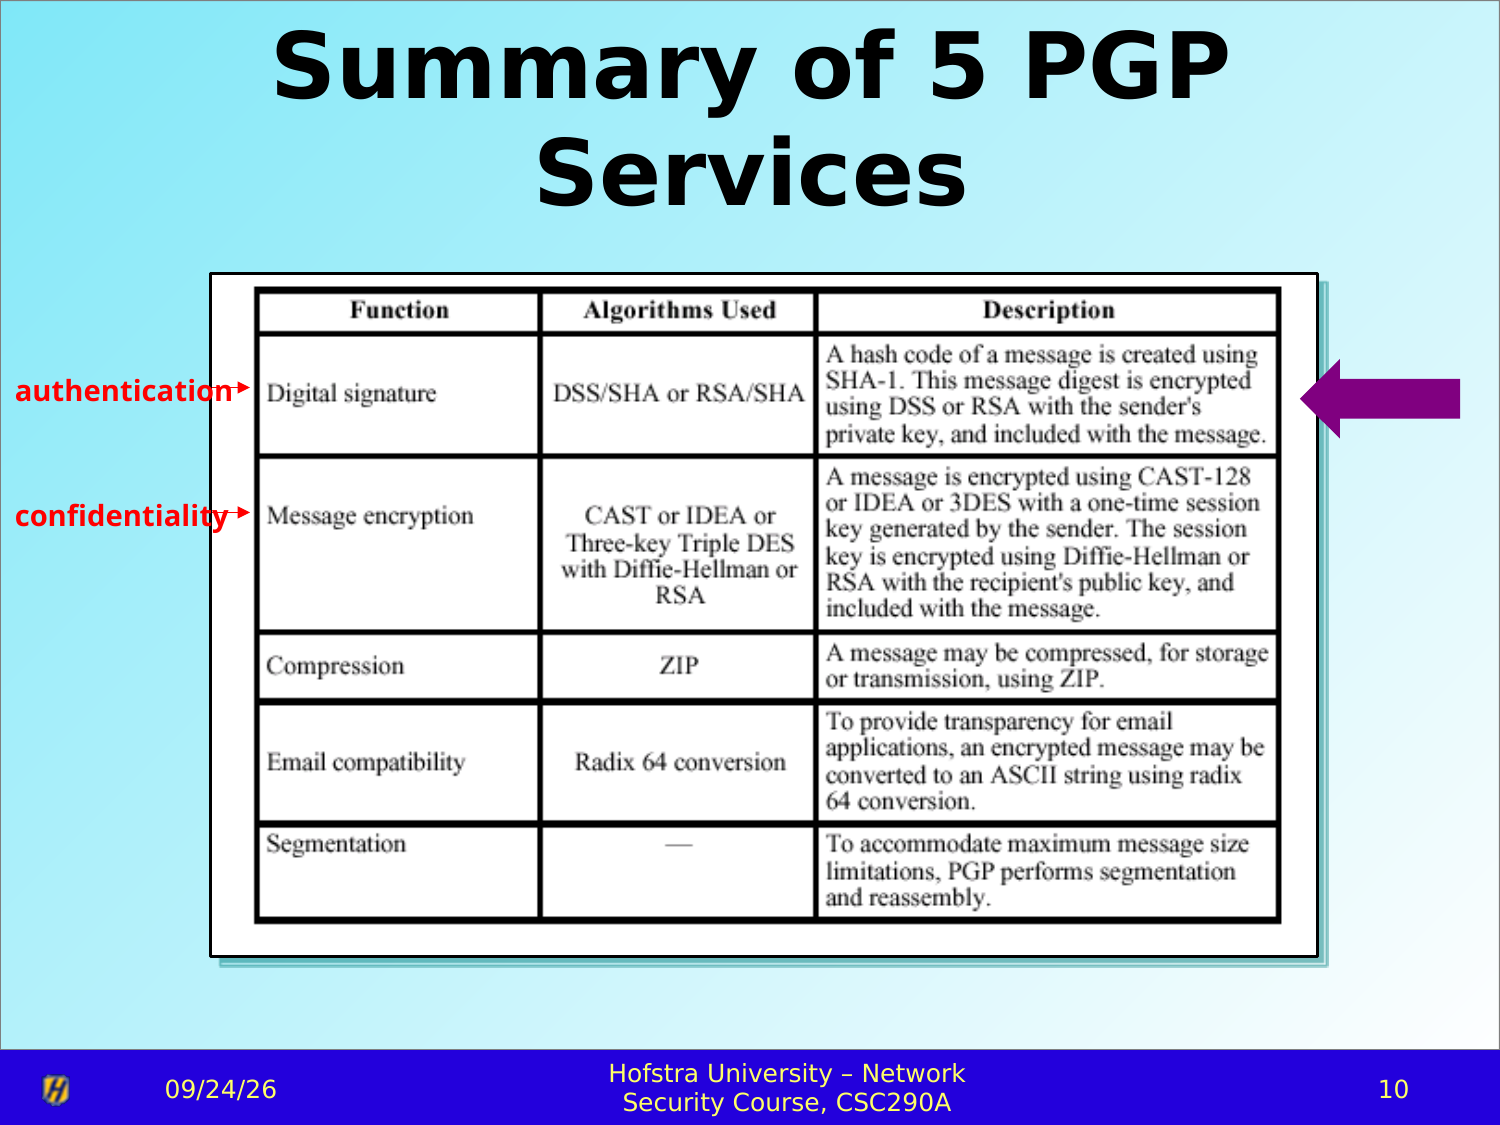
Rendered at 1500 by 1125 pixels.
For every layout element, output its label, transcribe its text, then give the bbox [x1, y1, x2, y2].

text_box [1299, 358, 1461, 439]
text_box confidentiality [0, 487, 245, 543]
text_box authentication [0, 362, 249, 418]
picture [212, 274, 1317, 956]
picture [37, 1072, 76, 1110]
title Summary of 5 PGP Services [112, 5, 1391, 236]
